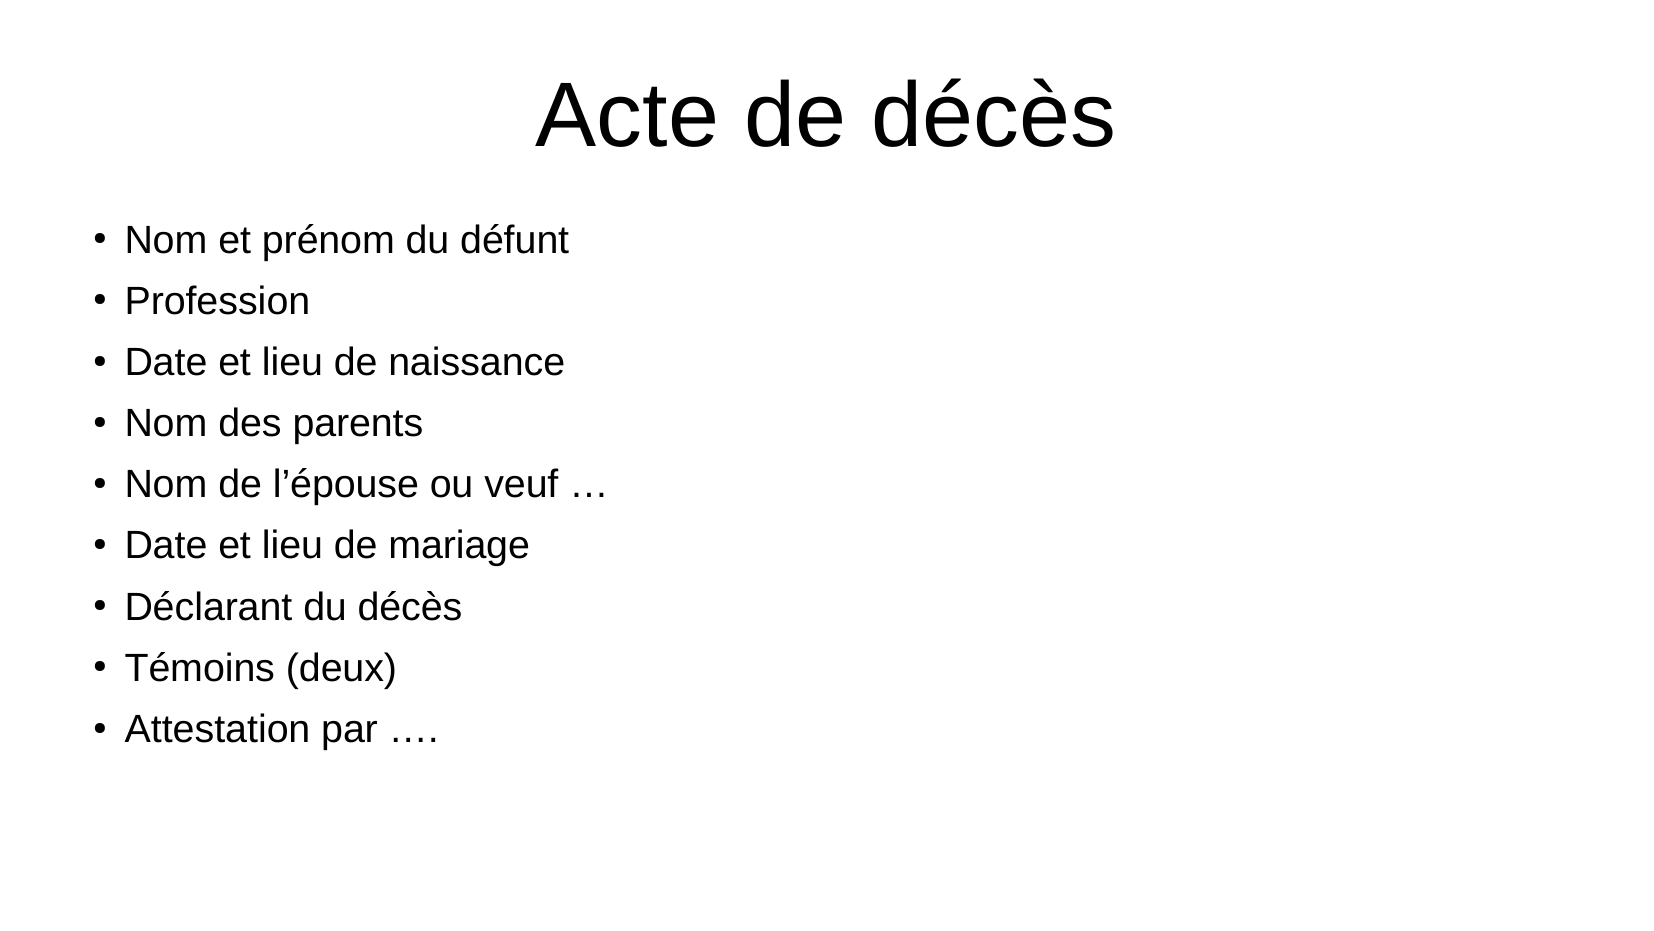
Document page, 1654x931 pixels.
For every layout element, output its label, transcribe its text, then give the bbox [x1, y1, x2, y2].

list Nom et prénom du défunt Profession Date et lieu de naissance Nom des parents Nom de l’épouse ou veuf … Date et lieu de mariage Déclarant du décès Témoins (deux) Attestation par …. [82, 217, 1571, 758]
title Acte de décès [82, 37, 1571, 193]
